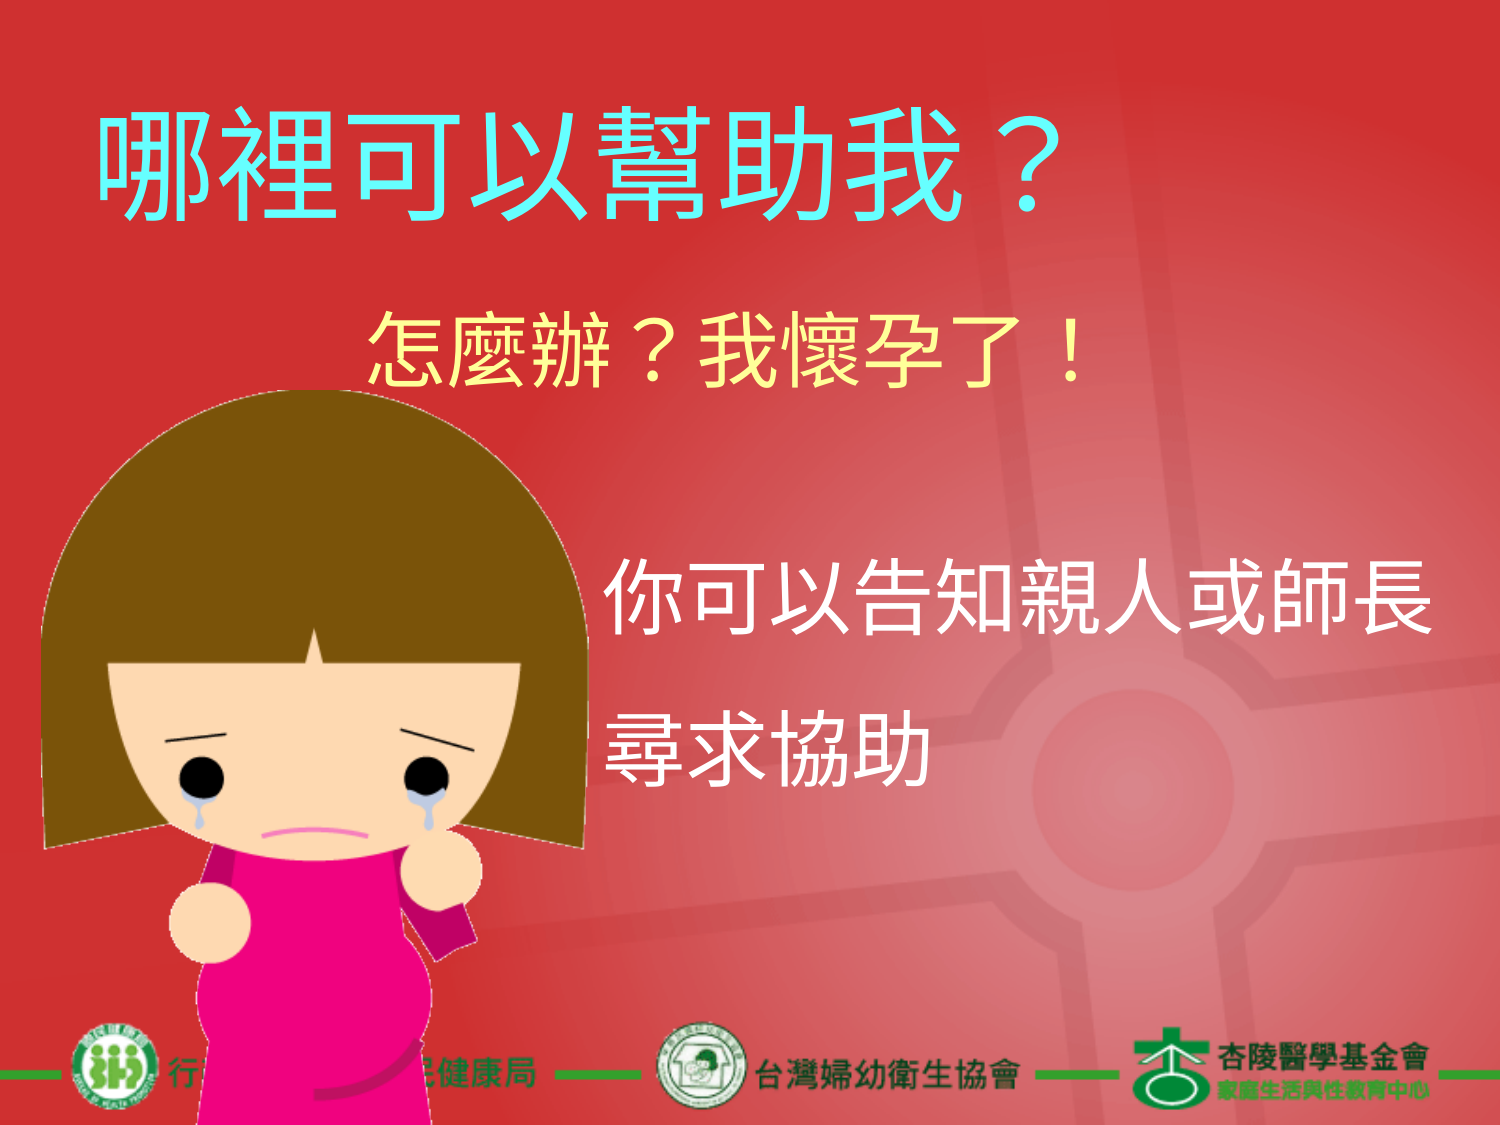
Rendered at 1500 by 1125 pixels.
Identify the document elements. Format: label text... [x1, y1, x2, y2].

picture [0, 0, 1500, 1125]
text_box 哪裡可以幫助我？ [76, 78, 1107, 244]
text_box 怎麼辦？我懷孕了！ [348, 290, 1258, 406]
text_box 你可以告知親人或師長 尋求協助 [587, 537, 1462, 805]
